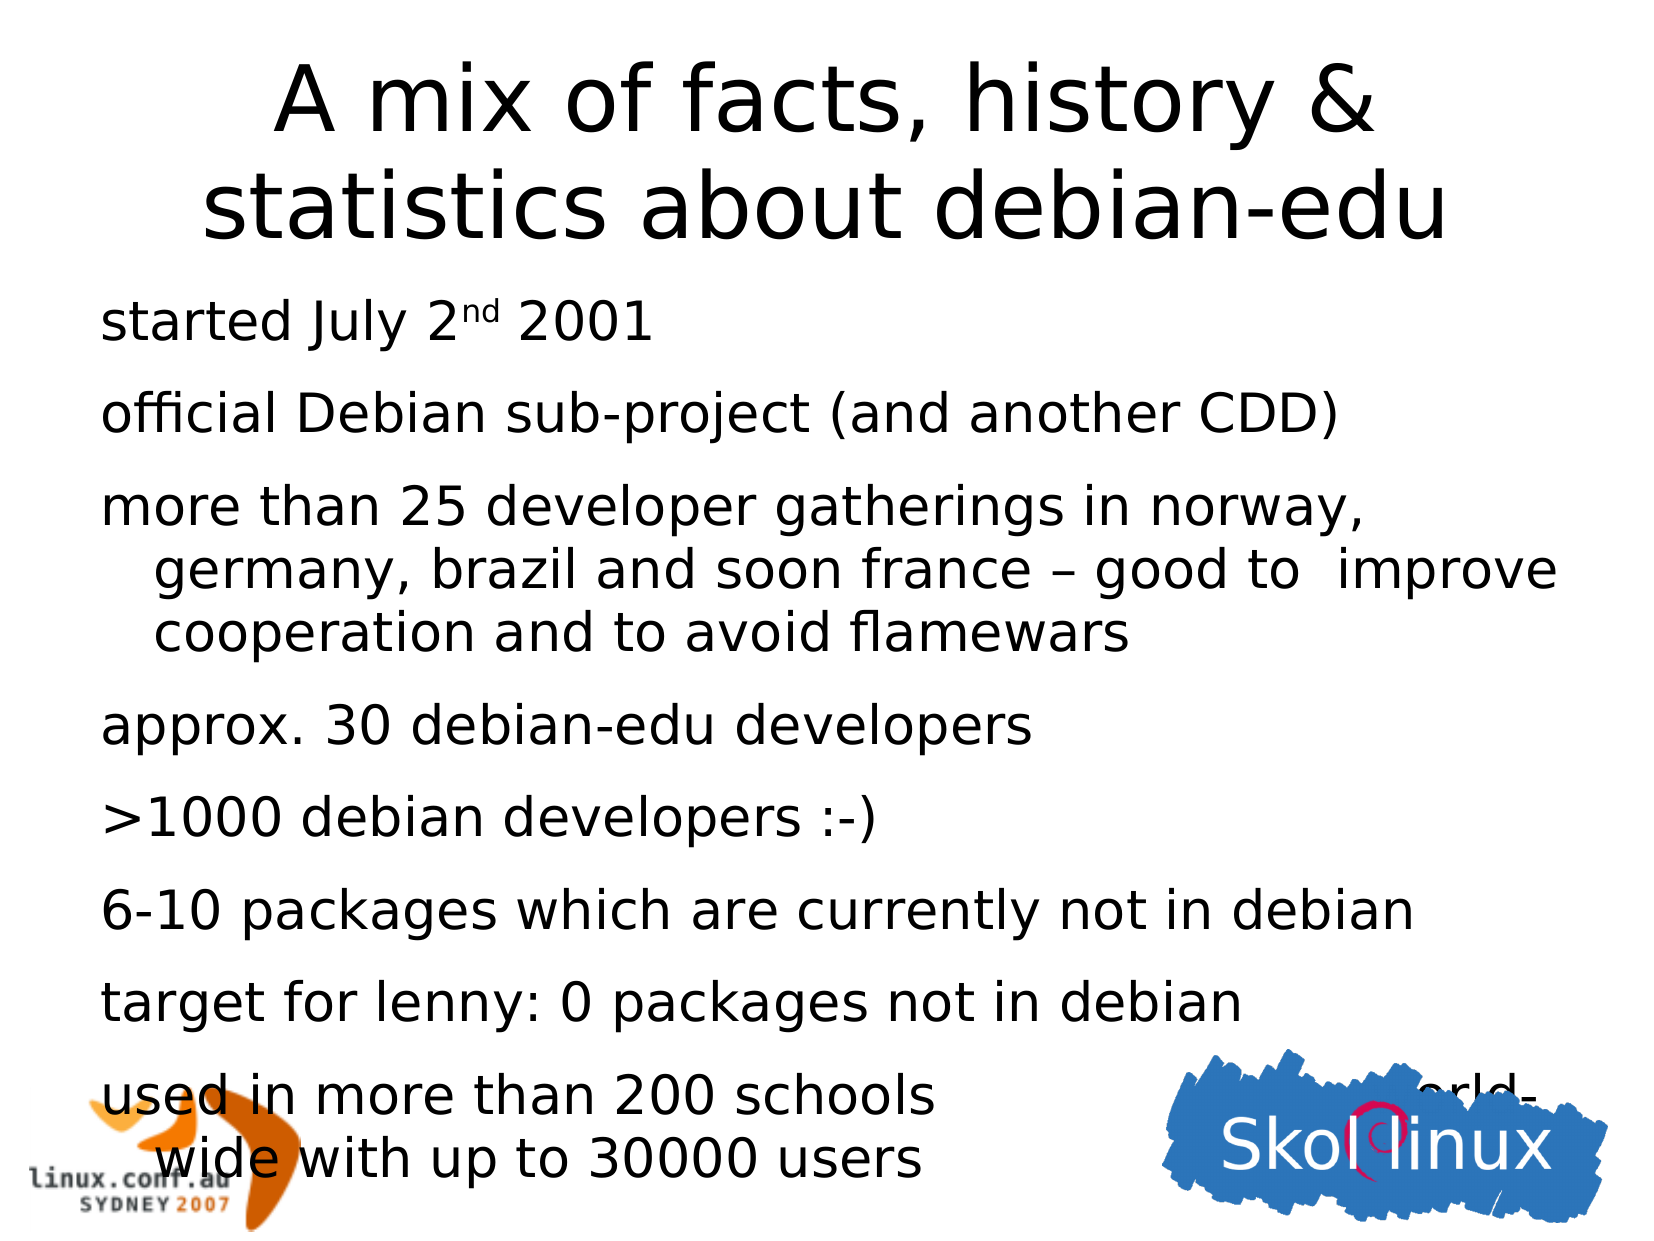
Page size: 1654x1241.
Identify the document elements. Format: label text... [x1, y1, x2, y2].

title A mix of facts, history & statistics about debian-edu [82, 45, 1571, 261]
picture [29, 1087, 301, 1232]
picture [1162, 1049, 1608, 1223]
list started July 2nd 2001 official Debian sub-project (and another CDD) more than 25 developer gatherings in norway, germany, brazil and soon france – good to improve cooperation and to avoid flamewars approx. 30 debian-edu developers >1000 debian developers :-) 6-10 packages which are currently not in debian target for lenny: 0 packages not in debian used in more than 200 schools world-wide with up to 30000 users [82, 290, 1571, 1192]
